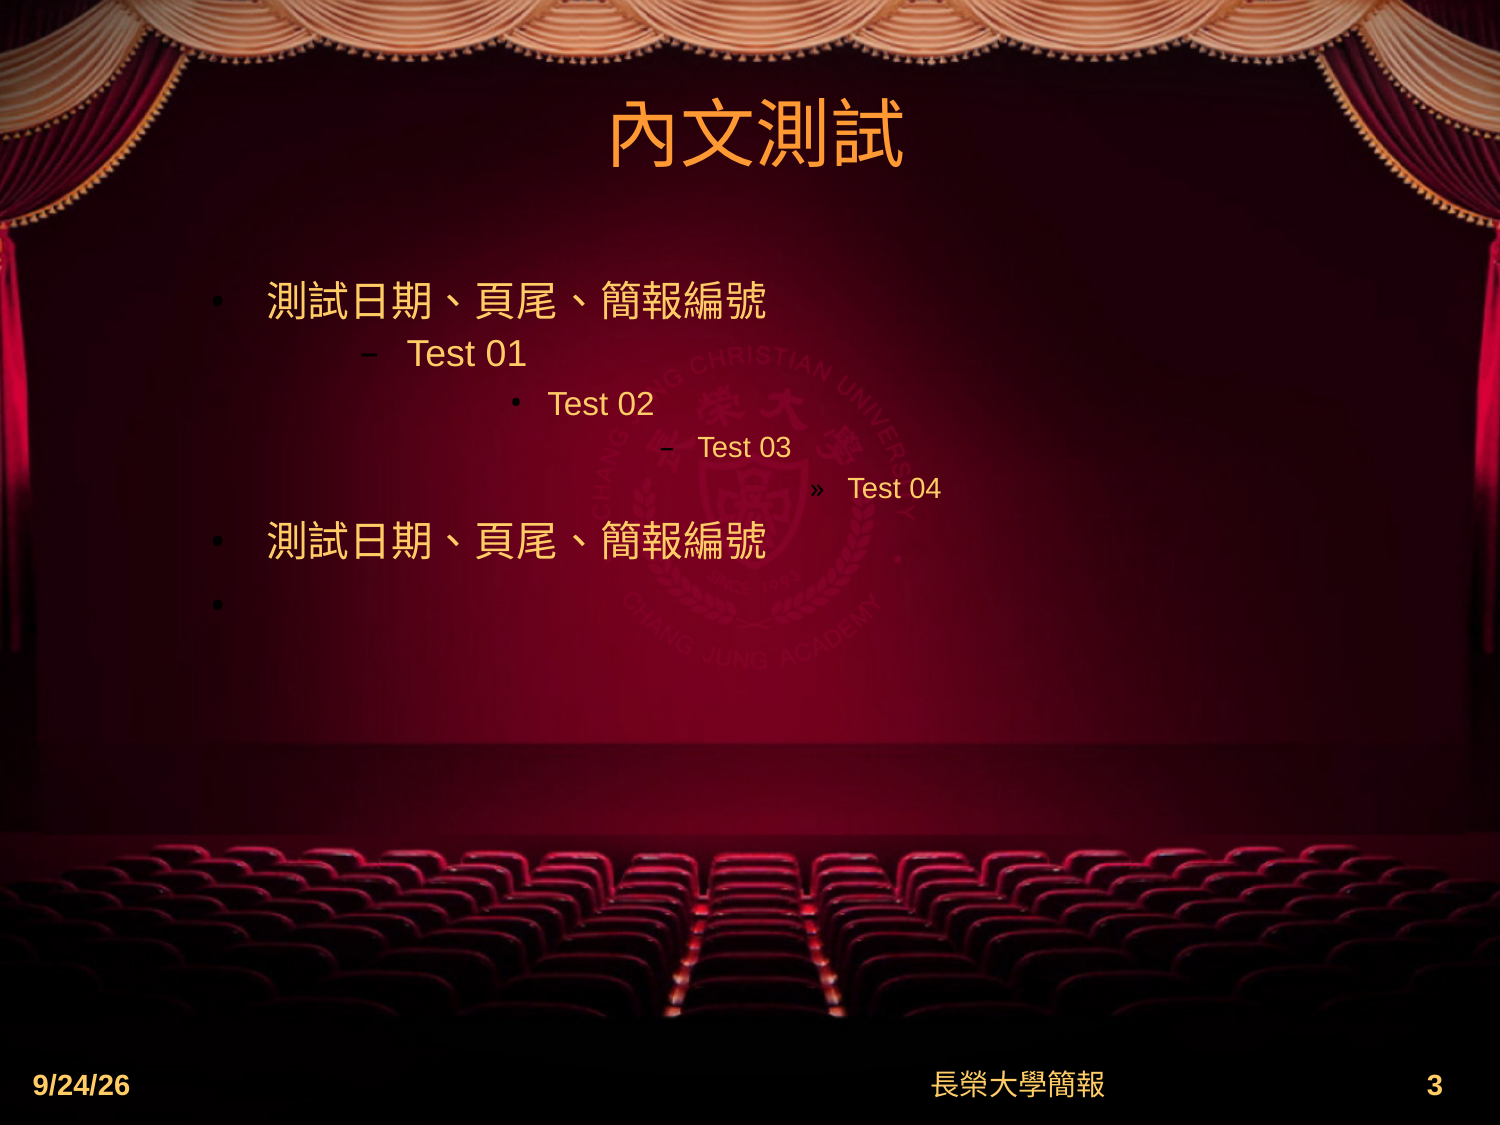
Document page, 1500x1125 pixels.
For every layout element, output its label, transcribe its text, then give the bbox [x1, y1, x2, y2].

text_box 長榮大學簡報 [915, 1058, 1411, 1118]
text_box [17, 1058, 367, 1119]
list 測試日期、頁尾、簡報編號 Test 01 Test 02 Test 03 Test 04 測試日期、頁尾、簡報編號 [194, 267, 1426, 870]
text_box [1411, 1058, 1495, 1118]
title 內文測試 [194, 54, 1317, 209]
